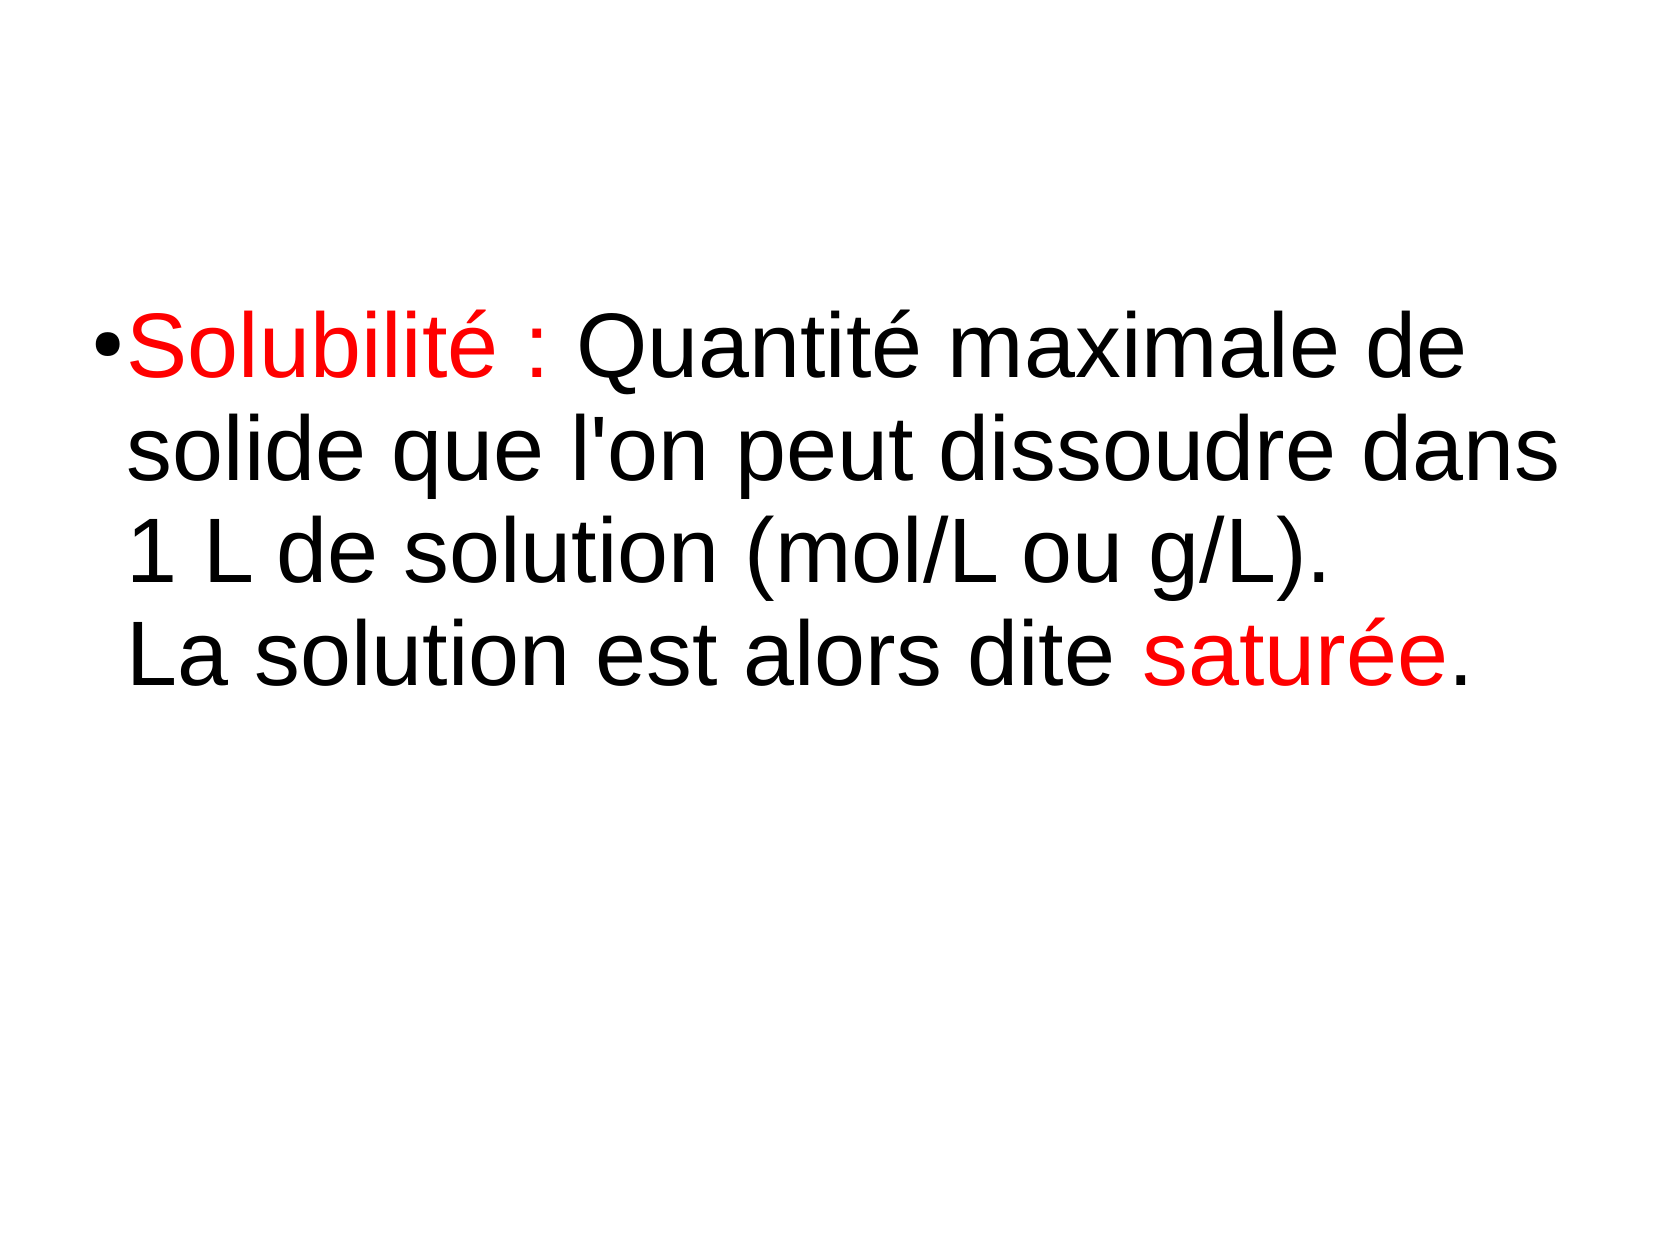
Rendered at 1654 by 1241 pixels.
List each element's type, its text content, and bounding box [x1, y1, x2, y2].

text_box Solubilité : Quantité maximale de solide que l'on peut dissoudre dans 1 L de solution (mol/L ou g/L). La solution est alors dite saturée. [76, 287, 1589, 815]
